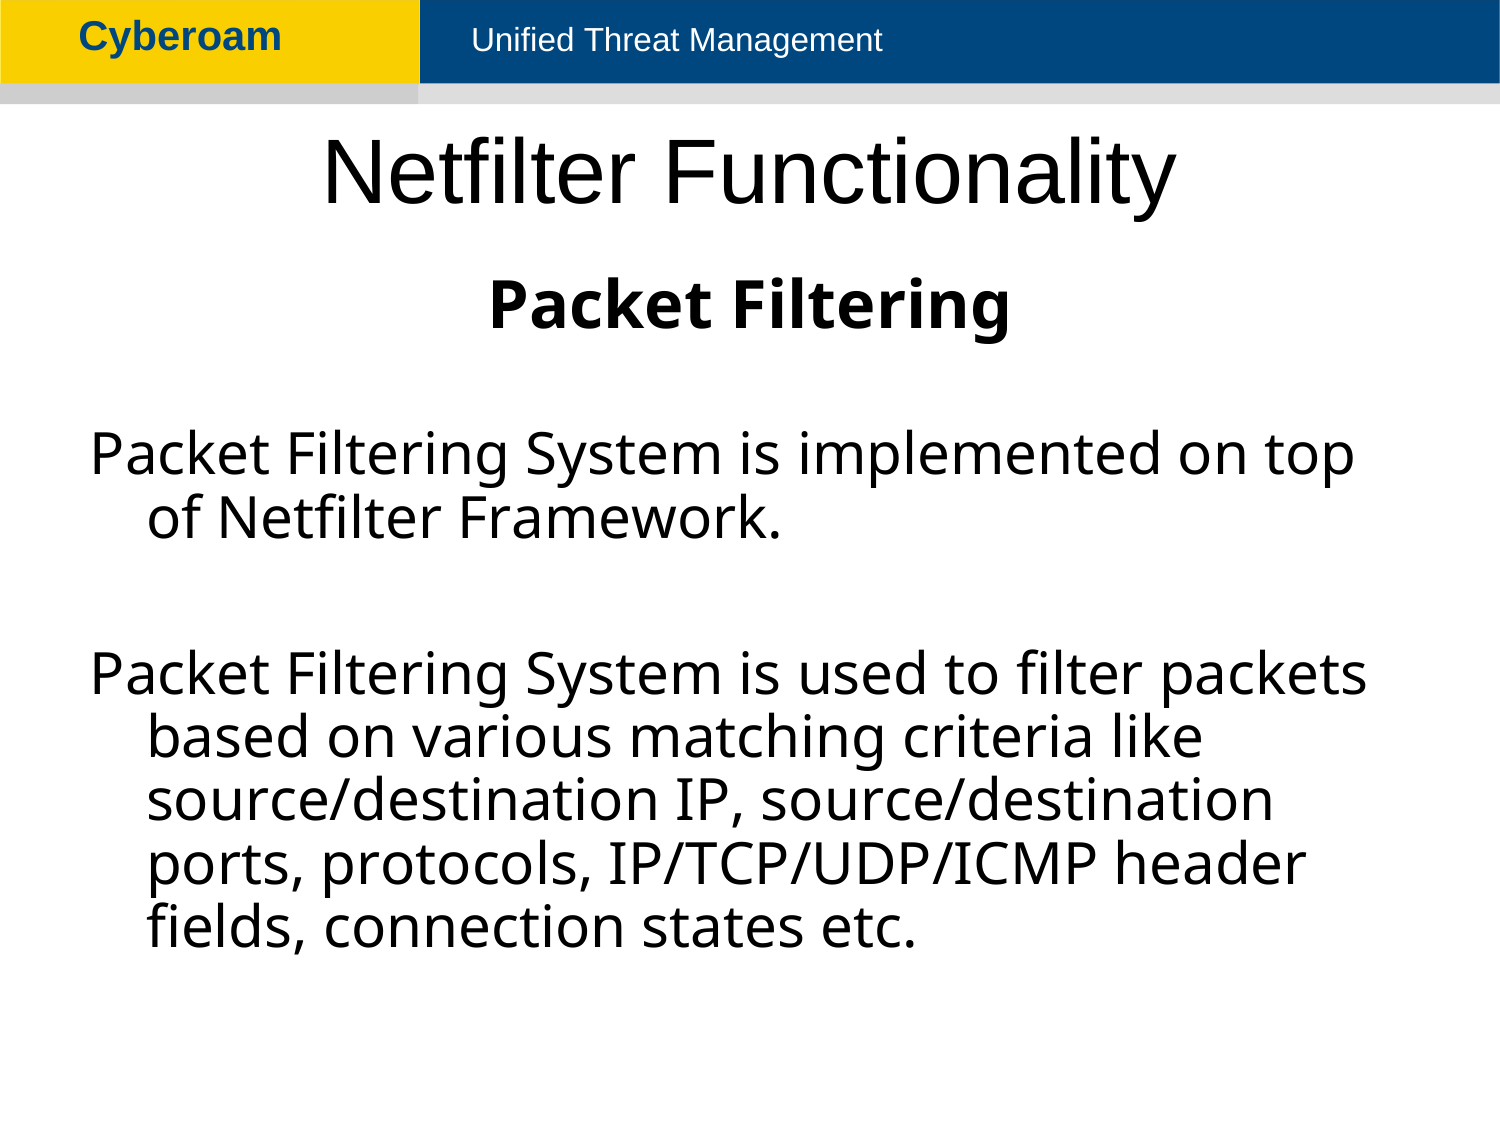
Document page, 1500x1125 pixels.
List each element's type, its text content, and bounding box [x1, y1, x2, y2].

list Packet Filtering Packet Filtering System is implemented on top of Netfilter Framework. Packet Filtering System is used to filter packets based on various matching criteria like source/destination IP, source/destination ports, protocols, IP/TCP/UDP/ICMP header fields, connection states etc. [75, 262, 1426, 1111]
picture [0, 0, 1500, 83]
title Netfilter Functionality [75, 112, 1426, 233]
